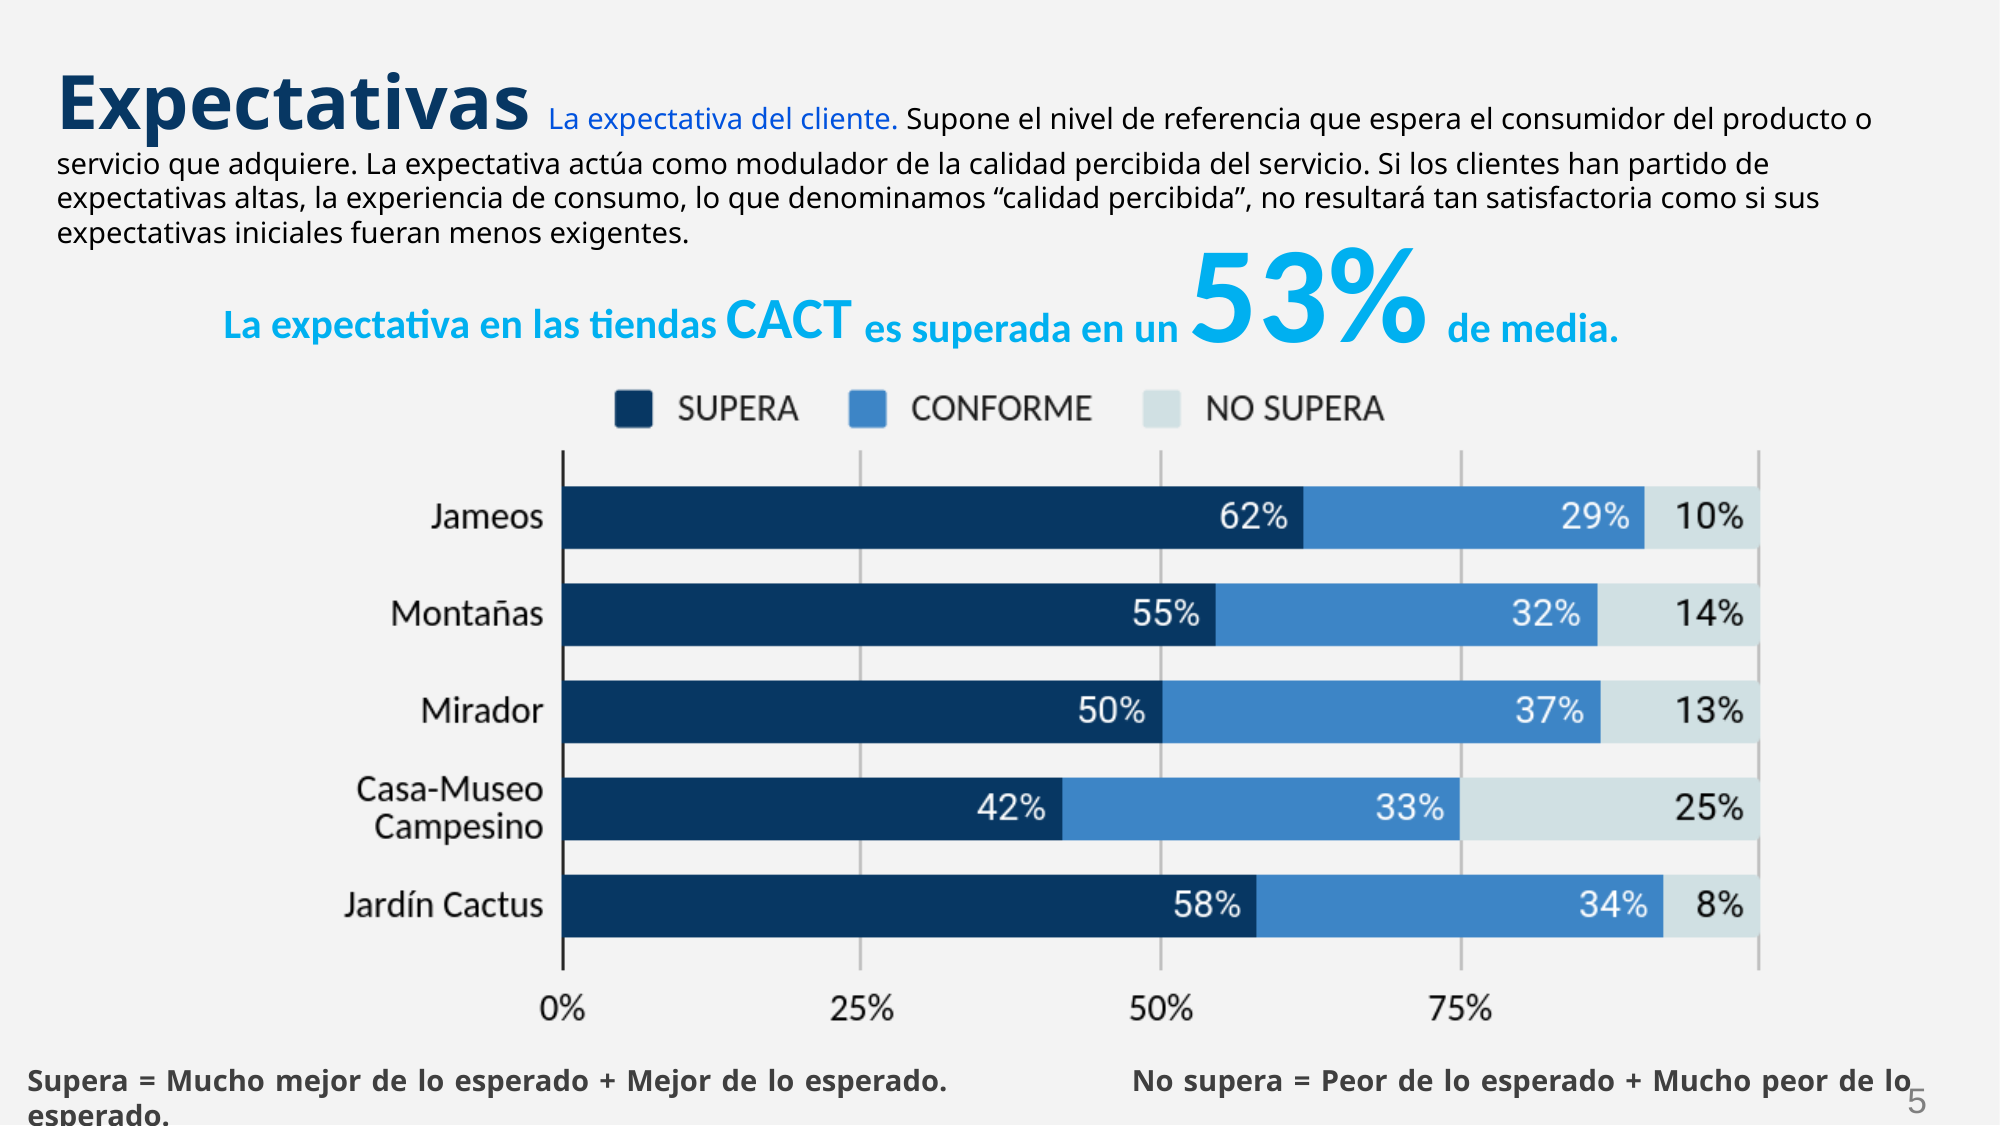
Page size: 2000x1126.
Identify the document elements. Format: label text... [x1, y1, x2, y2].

slide_number <number> [1478, 1069, 1945, 1126]
picture [205, 355, 1795, 1063]
text_box Expectativas La expectativa del cliente. Supone el nivel de referencia que espera el consumidor del producto o servicio que adquiere. La expectativa actúa como modulador de la calidad percibida del servicio. Si los clientes han partido de expectativas altas, la experiencia de consumo, lo que denominamos “calidad percibida”, no resultará tan satisfactoria como si sus expectativas iniciales fueran menos exigentes. [38, 0, 1938, 305]
list Supera = Mucho mejor de lo esperado + Mejor de lo esperado. No supera = Peor de lo esperado + Mucho peor de lo esperado. [27, 1062, 1914, 1121]
text_box La expectativa en las tiendas CACT [208, 272, 787, 355]
text_box es superada en un 53% de media. [787, 197, 2000, 379]
